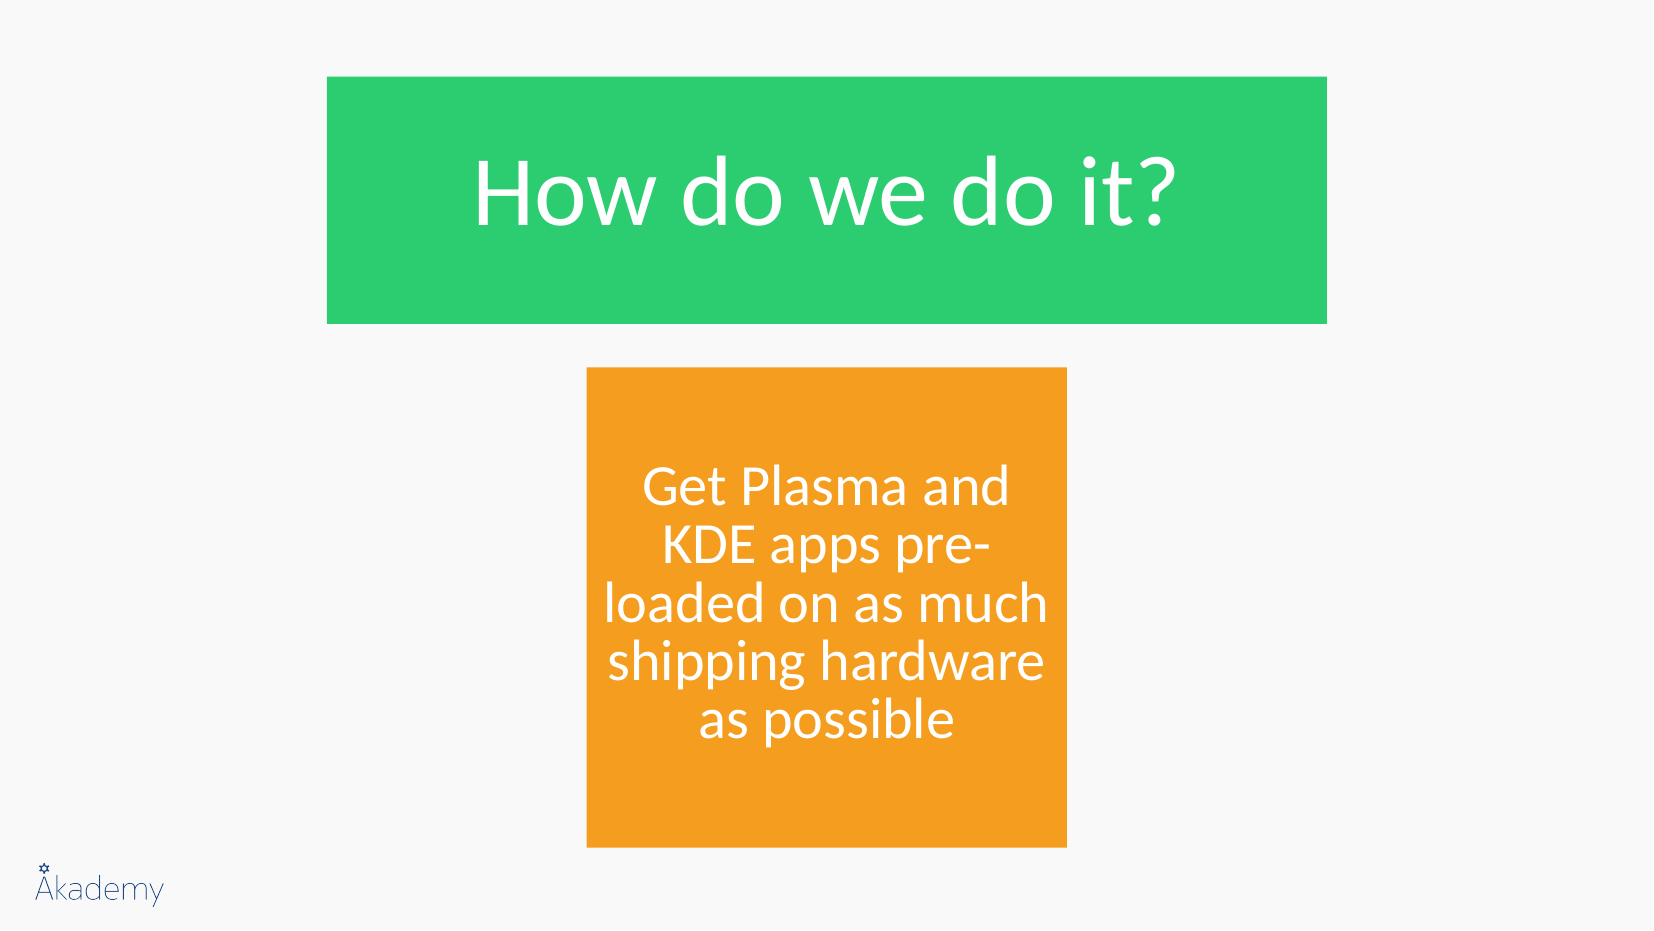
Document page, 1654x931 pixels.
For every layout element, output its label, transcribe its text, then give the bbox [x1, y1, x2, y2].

picture [35, 863, 164, 907]
text_box How do we do it? [326, 76, 1327, 324]
text_box Get Plasma and KDE apps pre-loaded on as much shipping hardware as possible [586, 367, 1067, 848]
